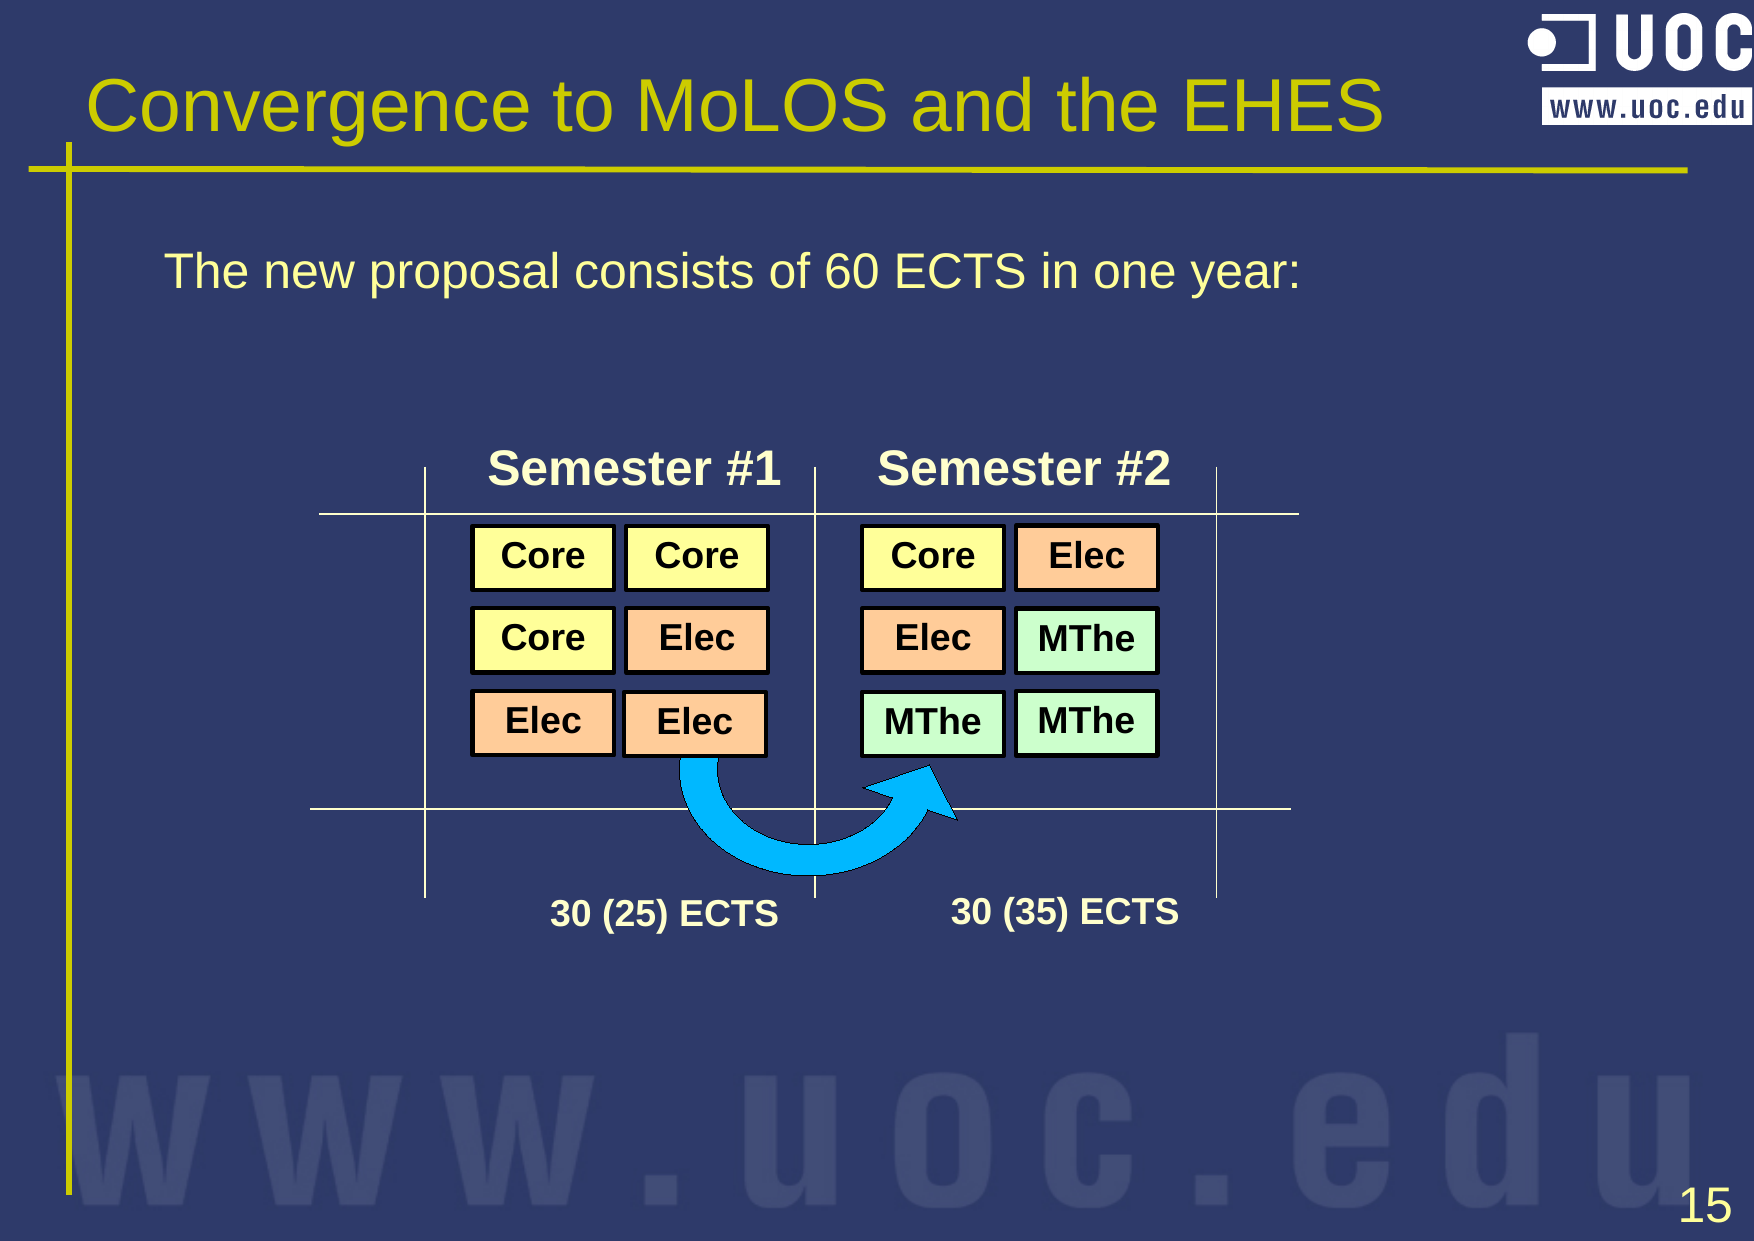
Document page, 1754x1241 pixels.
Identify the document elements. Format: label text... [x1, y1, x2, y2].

text_box MThe [1015, 608, 1158, 673]
text_box Elec [472, 691, 615, 756]
text_box MThe [1015, 691, 1158, 756]
picture [0, 0, 1754, 1241]
text_box Convergence to MoLOS and the EHES [85, 63, 1391, 151]
text_box Core [862, 525, 1004, 591]
text_box <número> [1677, 1177, 1754, 1234]
text_box Core [472, 525, 615, 591]
text_box 30 (25) ECTS [535, 884, 867, 946]
text_box MThe [862, 691, 1004, 756]
text_box Elec [1015, 525, 1158, 590]
text_box Semester #1 [472, 431, 804, 507]
text_box Elec [862, 608, 1004, 673]
text_box Core [472, 608, 615, 673]
text_box 30 (35) ECTS [936, 881, 1267, 943]
text_box Elec [623, 691, 766, 757]
text_box Core [626, 525, 768, 591]
text_box Elec [626, 608, 768, 673]
text_box [679, 757, 958, 876]
text_box The new proposal consists of 60 ECTS in one year: [88, 242, 1637, 506]
text_box Semester #2 [862, 431, 1194, 507]
